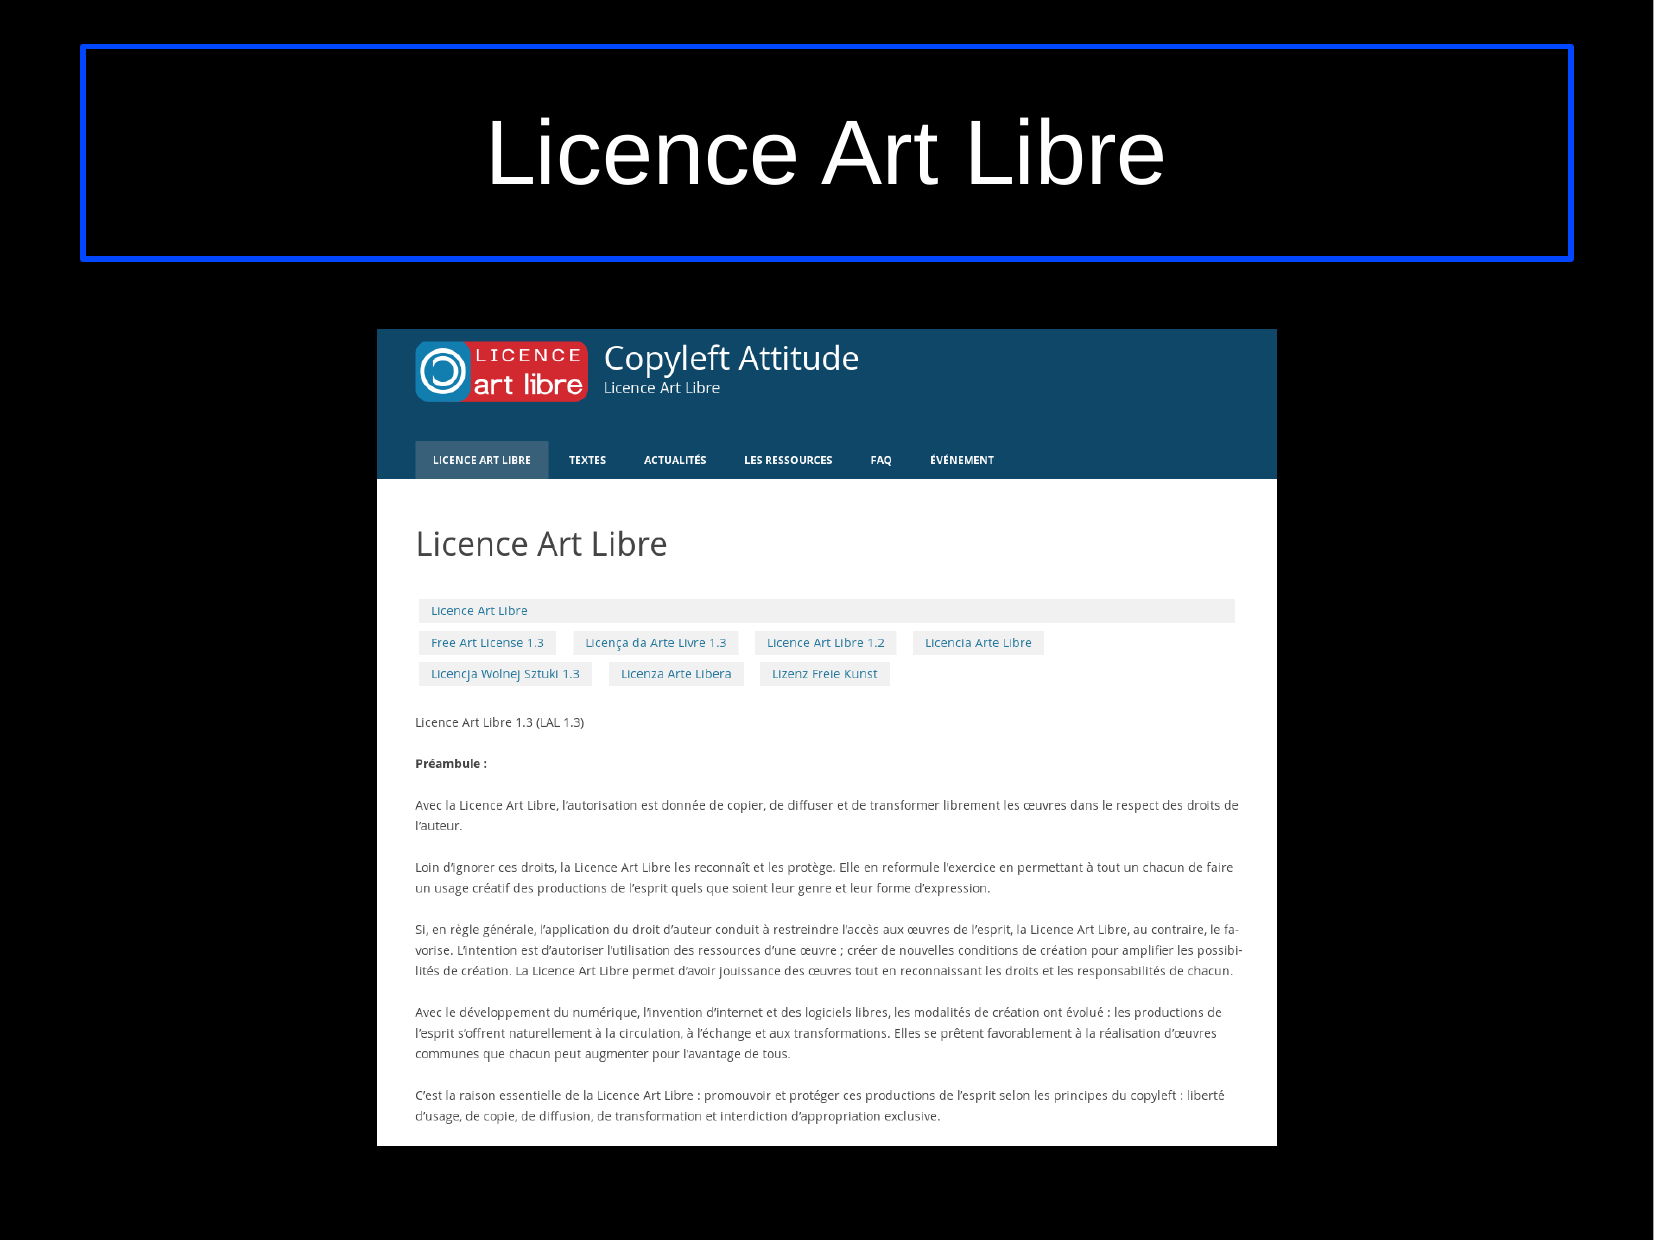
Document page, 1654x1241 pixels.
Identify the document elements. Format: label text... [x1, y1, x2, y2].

title Licence Art Libre [82, 46, 1571, 260]
picture [377, 329, 1277, 1146]
